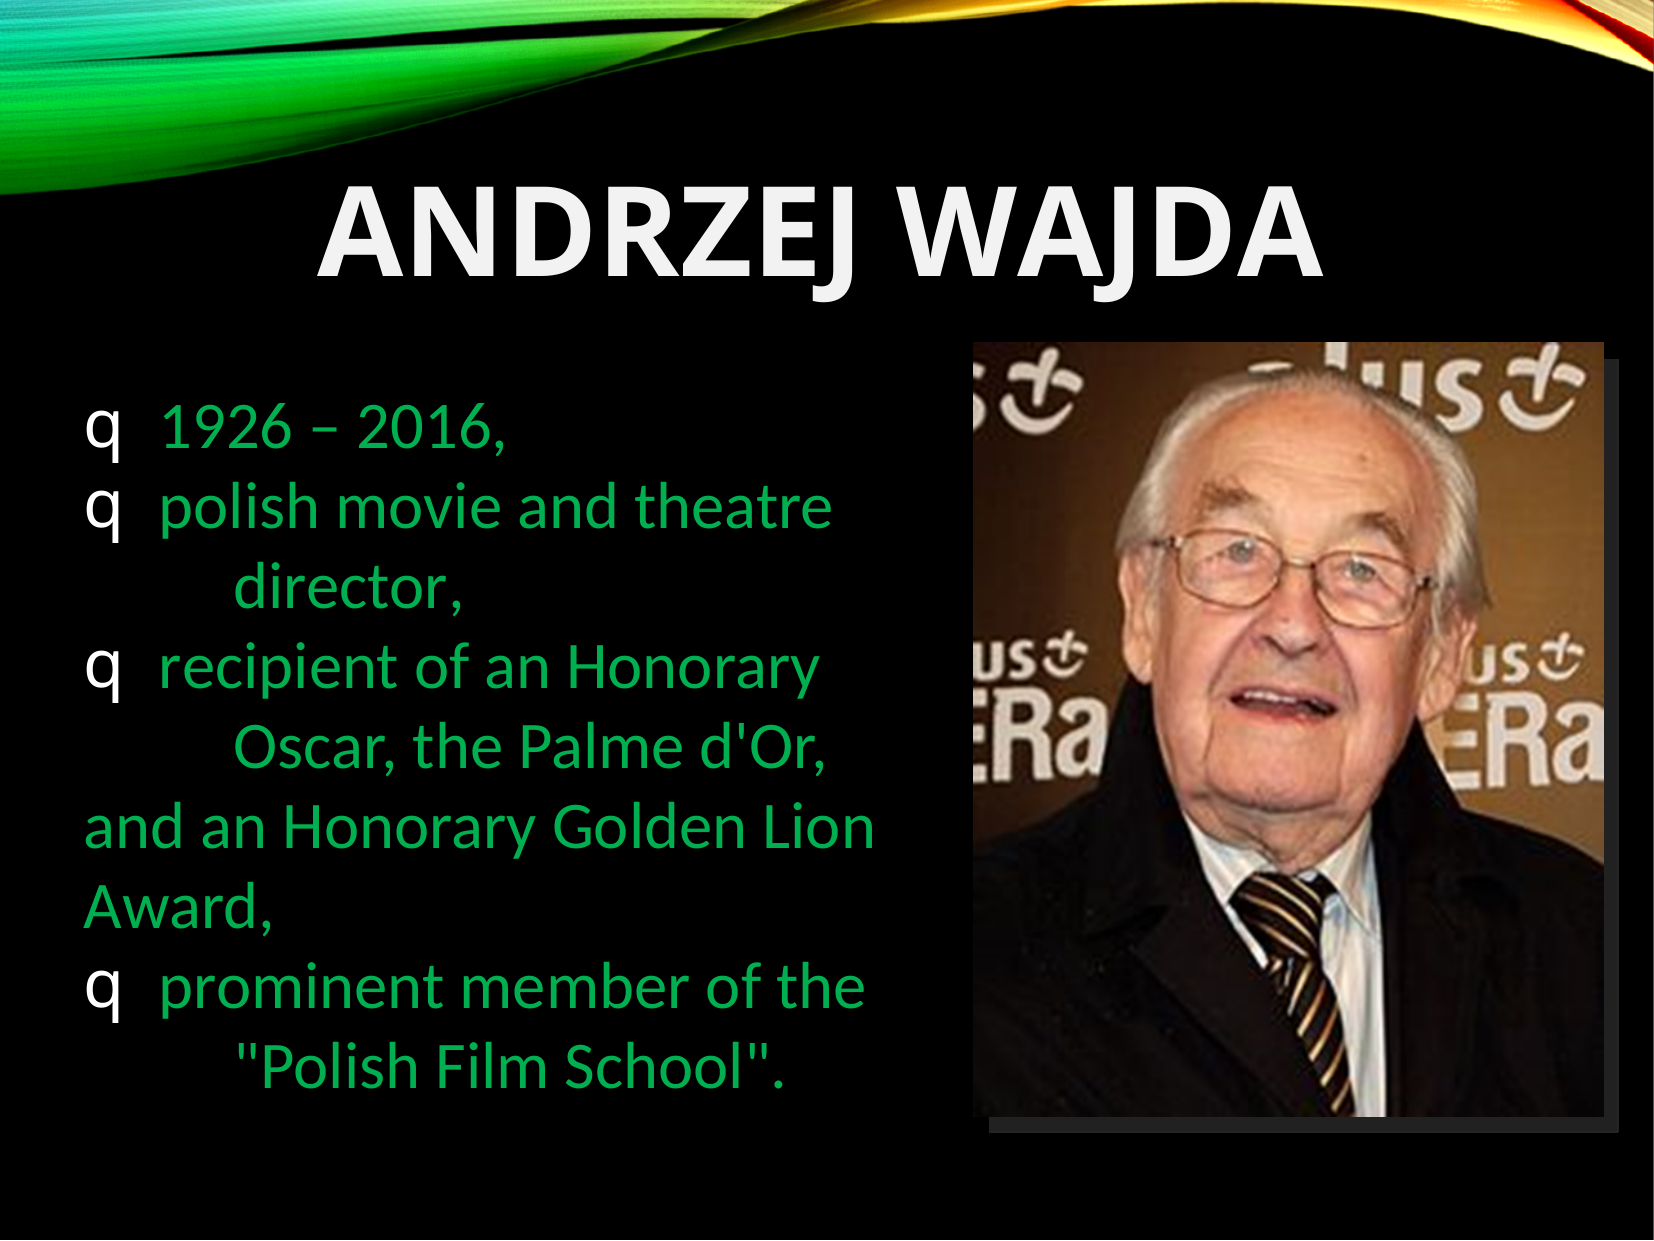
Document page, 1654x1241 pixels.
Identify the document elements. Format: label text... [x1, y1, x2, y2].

picture [973, 342, 1604, 1117]
text_box 1926 – 2016, polish movie and theatre director, recipient of an Honorary Oscar, the Palme d'Or, and an Honorary Golden Lion Award, prominent member of the "Polish Film School". [69, 375, 895, 1109]
text_box Andrzej Wajda [0, 144, 1654, 310]
